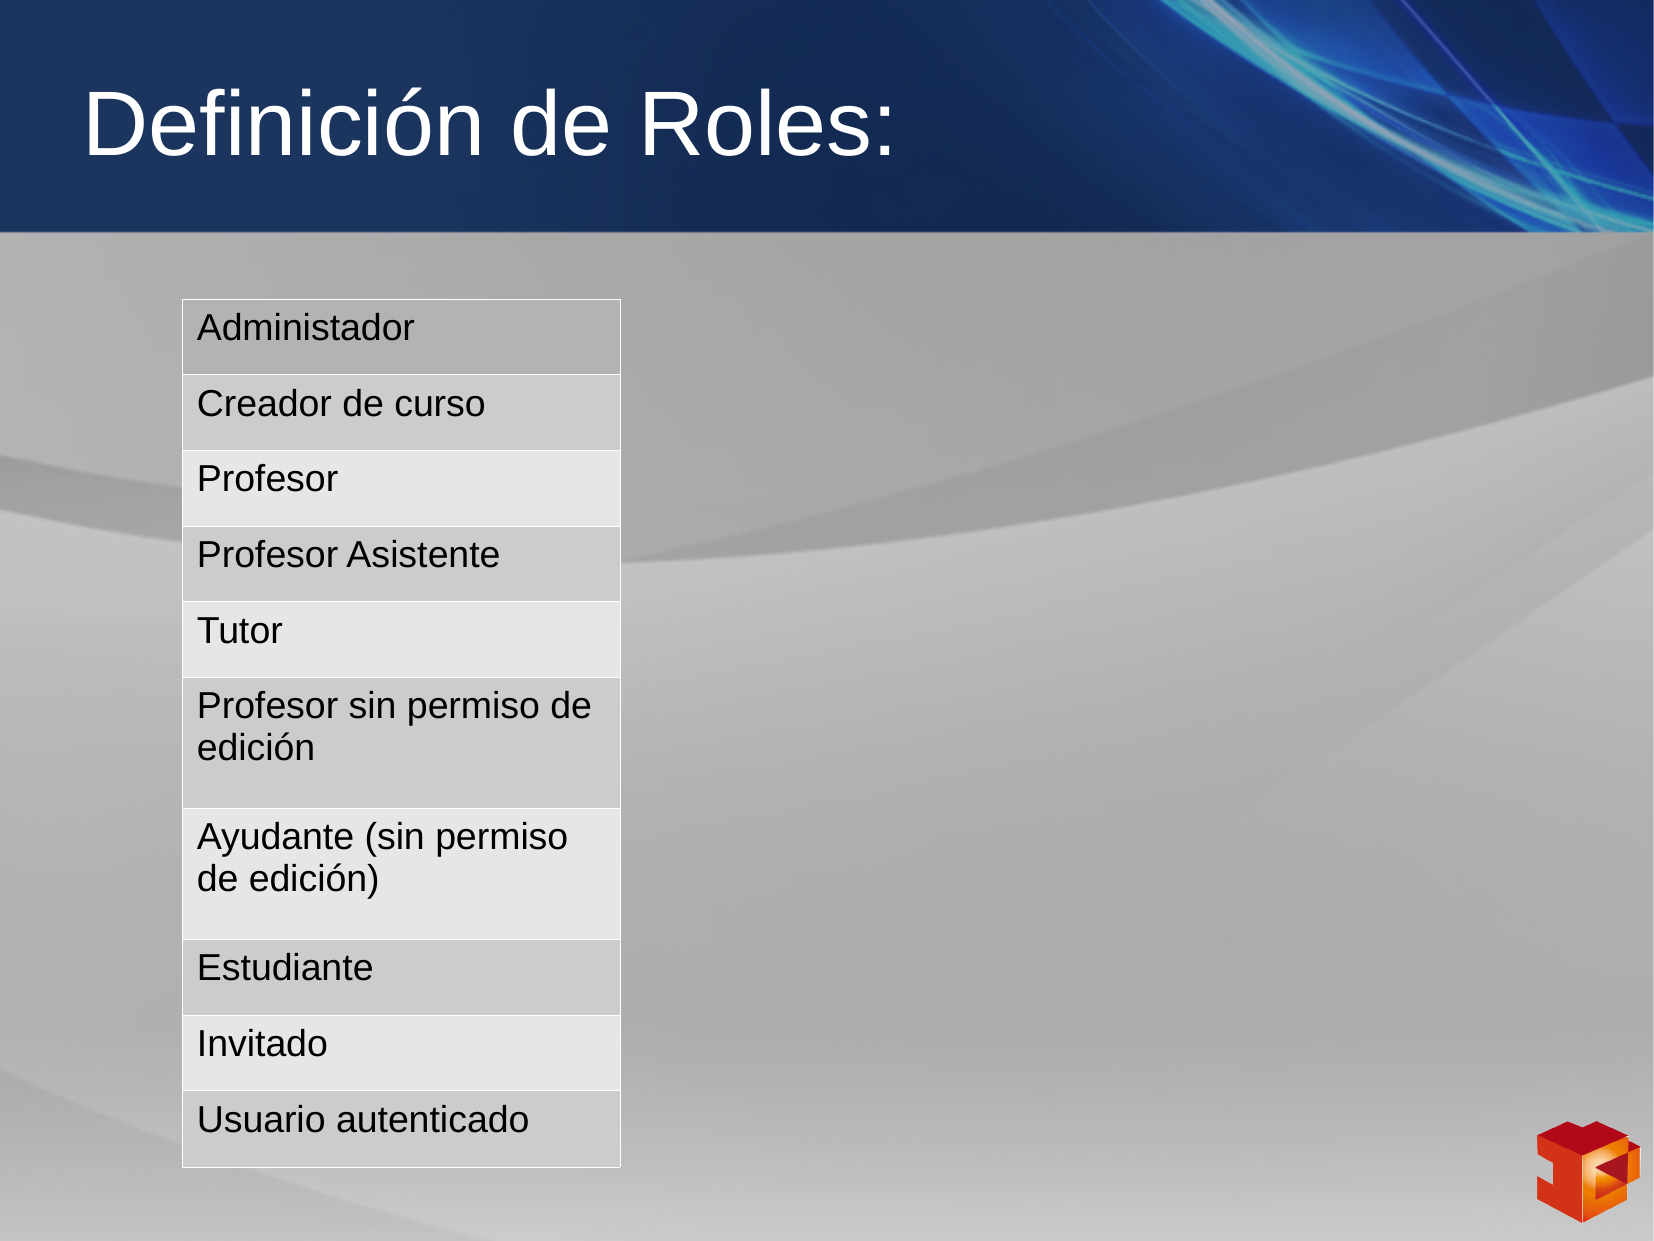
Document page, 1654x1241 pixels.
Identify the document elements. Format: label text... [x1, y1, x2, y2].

table_cell Profesor sin permiso de edición [183, 678, 620, 808]
table_cell Invitado [183, 1016, 620, 1090]
table_cell Profesor [183, 451, 620, 526]
table_cell Ayudante (sin permiso de edición) [183, 809, 620, 939]
table_cell Usuario autenticado [183, 1091, 620, 1167]
title Definición de Roles: [82, 19, 1571, 228]
table_cell Estudiante [183, 940, 620, 1015]
table_cell Profesor Asistente [183, 527, 620, 601]
table_cell Creador de curso [183, 375, 620, 450]
table_header Administador [183, 300, 620, 374]
picture [0, 0, 1654, 1241]
table_cell Tutor [183, 602, 620, 677]
